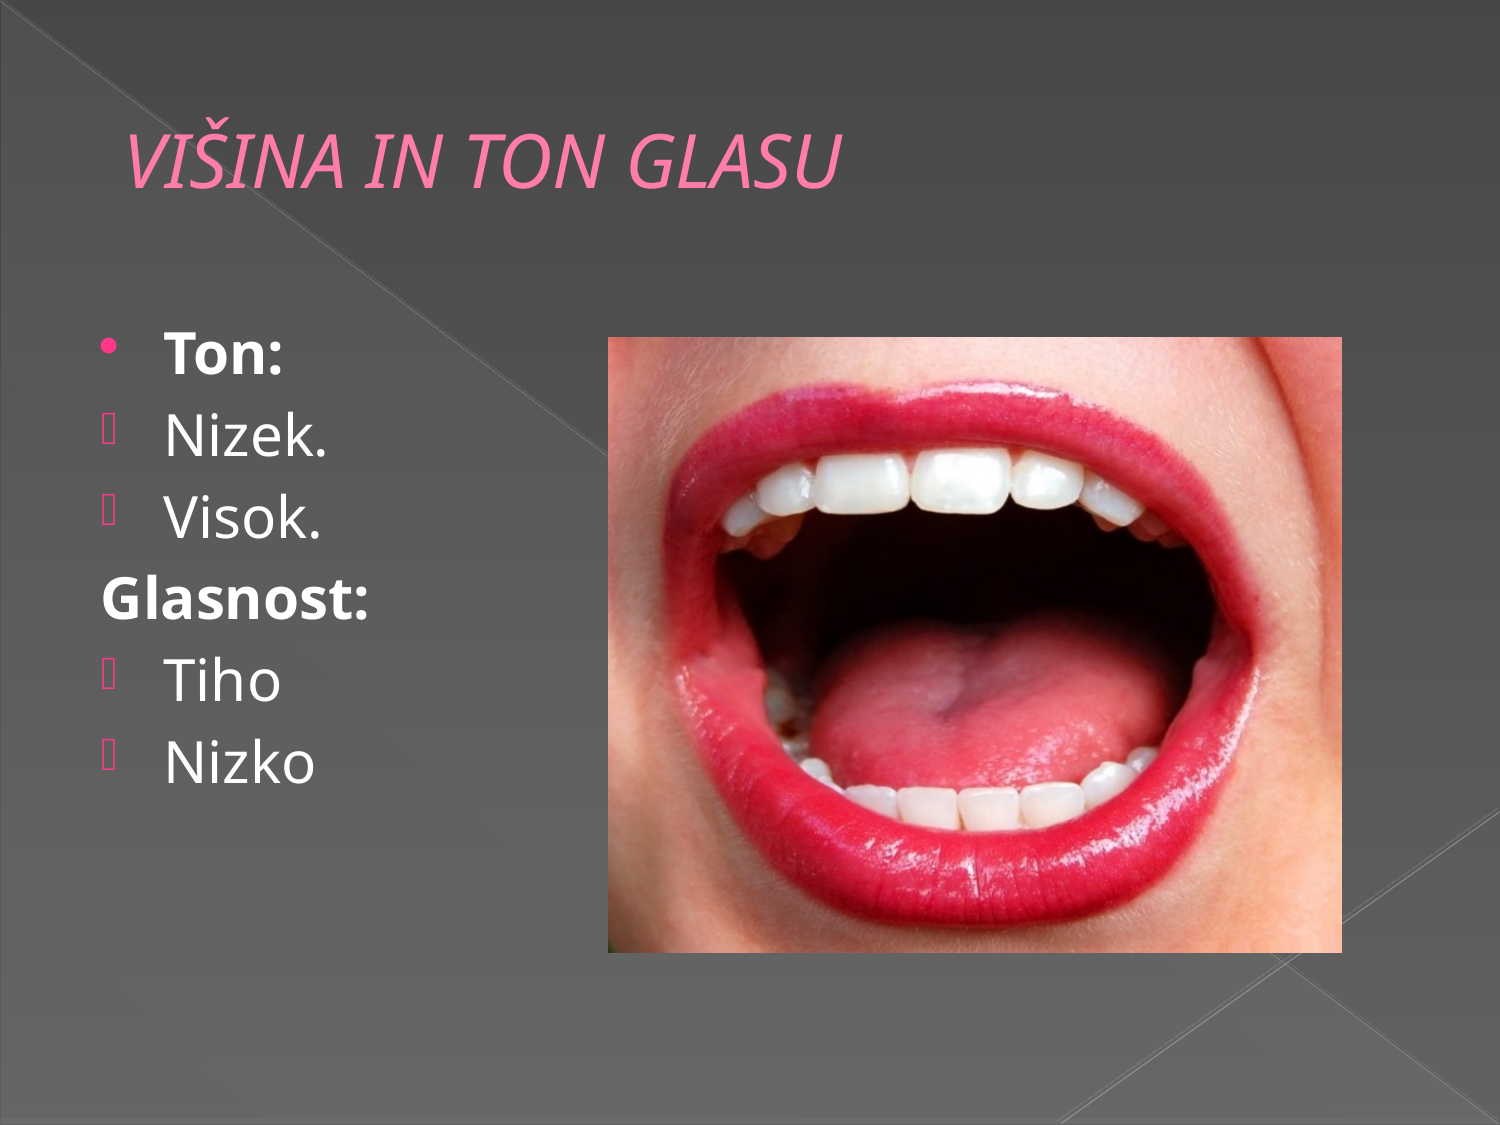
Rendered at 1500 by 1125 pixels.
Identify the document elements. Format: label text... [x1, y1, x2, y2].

title VIŠINA IN TON GLASU [29, 43, 1388, 274]
picture [608, 337, 1342, 953]
list Ton: Nizek. Visok. Glasnost: Tiho Nizko [75, 308, 1425, 1059]
